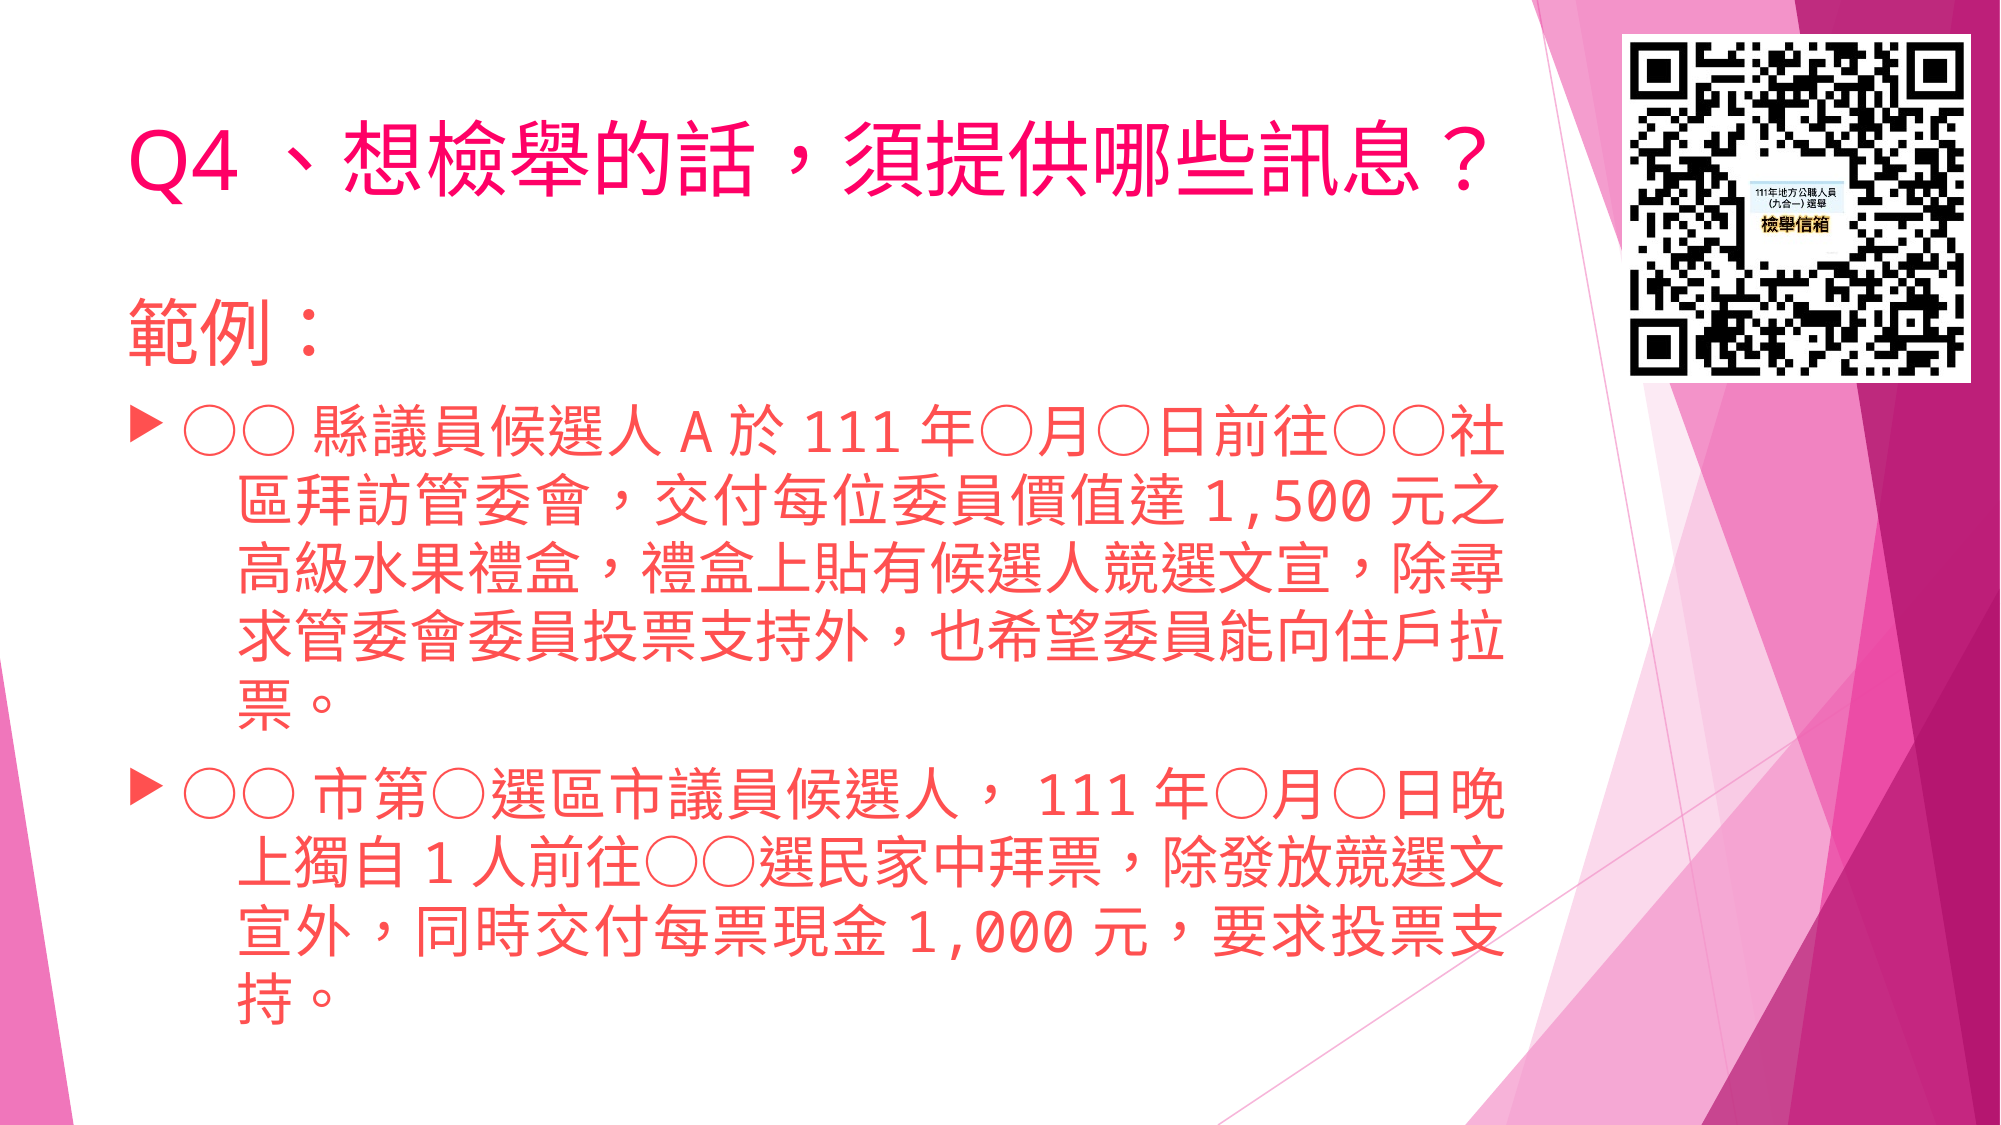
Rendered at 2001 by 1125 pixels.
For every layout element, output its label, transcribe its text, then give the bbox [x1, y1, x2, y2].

title Q4、想檢舉的話，須提供哪些訊息？ [111, 99, 1522, 279]
picture [1622, 34, 1971, 383]
list 範例： ○○縣議員候選人A於111年○月○日前往○○社區拜訪管委會，交付每位委員價值達1,500元之高級水果禮盒，禮盒上貼有候選人競選文宣，除尋求管委會委員投票支持外，也希望委員能向住戶拉票。 ○○市第○選區市議員候選人，111年○月○日晚上獨自1人前往○○選民家中拜票，除發放競選文宣外，同時交付每票現金1,000元，要求投票支持。 [111, 279, 1522, 1042]
